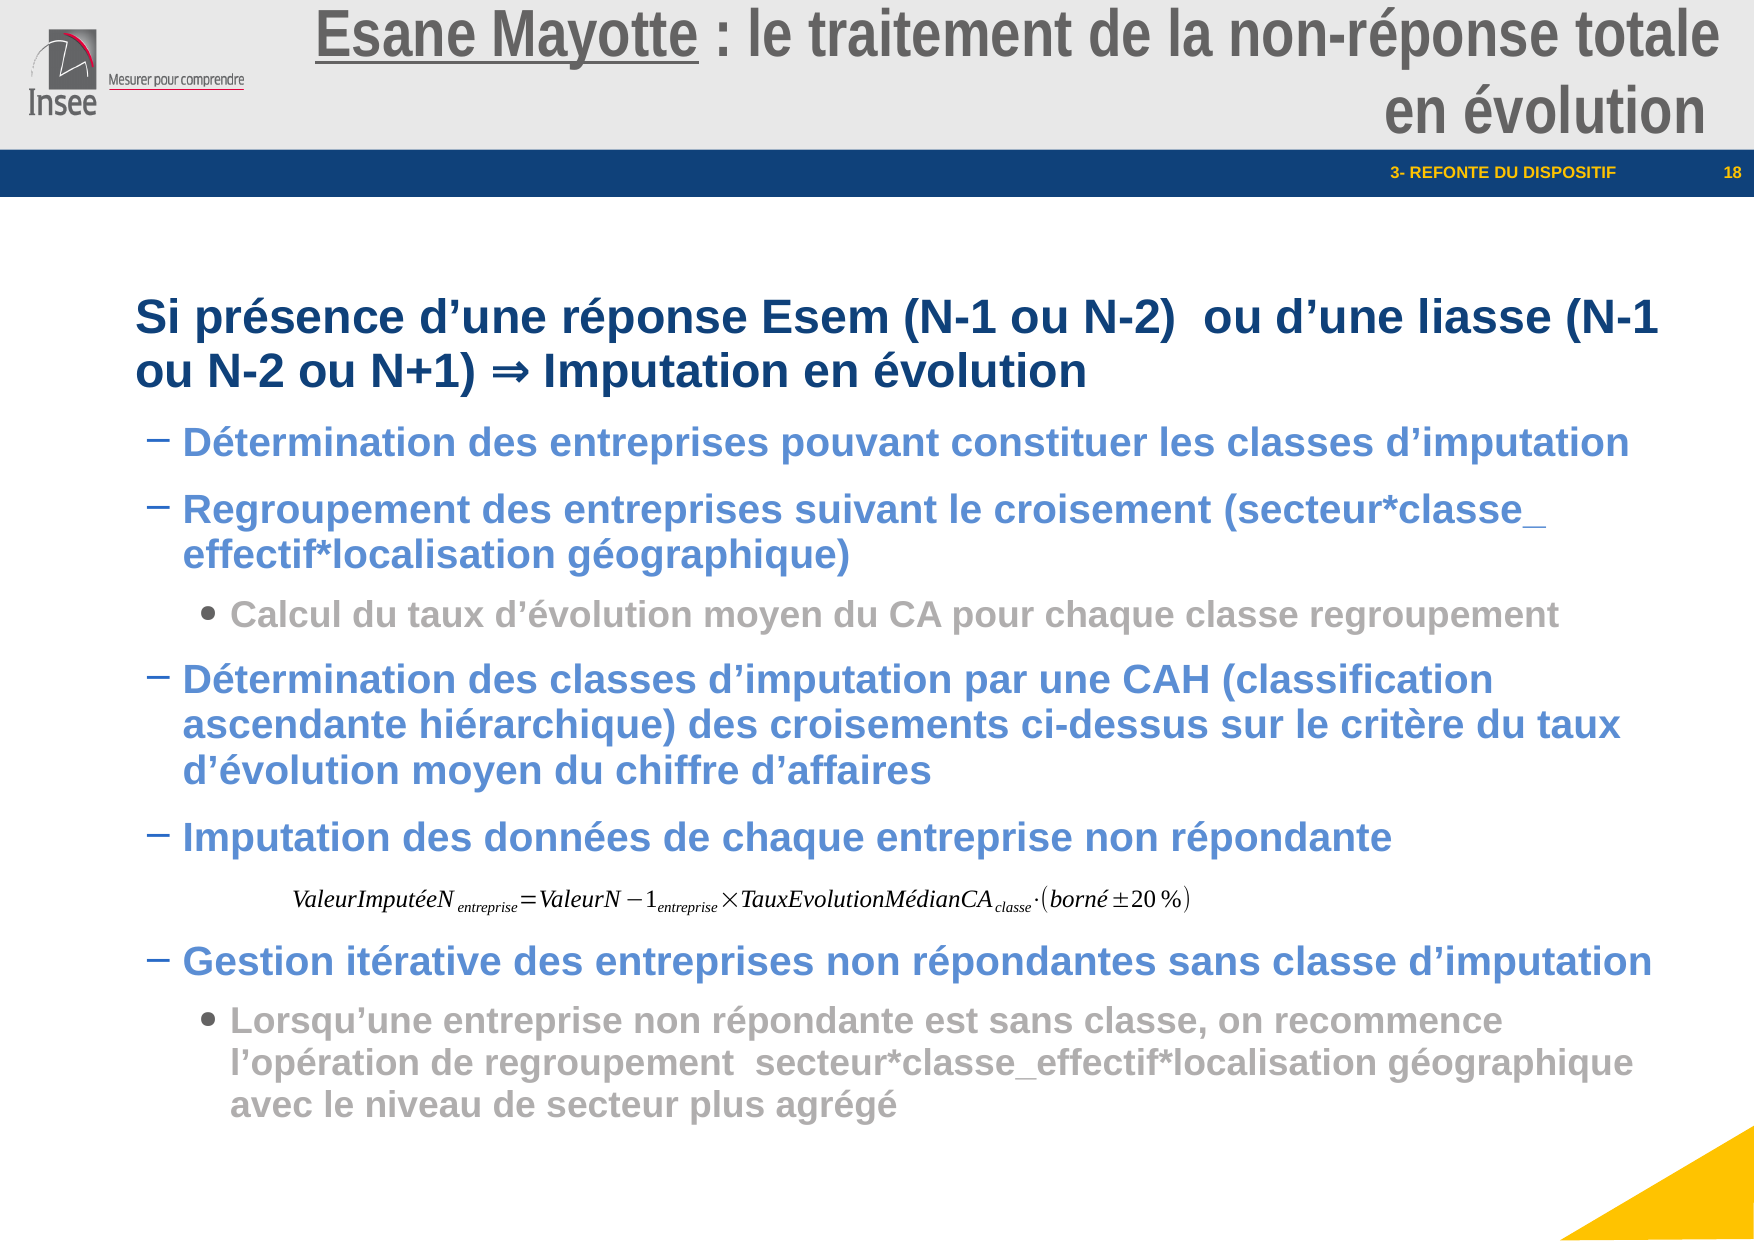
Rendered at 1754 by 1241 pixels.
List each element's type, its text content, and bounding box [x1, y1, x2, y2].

title Esane Mayotte : le traitement de la non-réponse totale en évolution [281, 0, 1723, 142]
chart [285, 884, 1198, 917]
picture [25, 0, 244, 119]
list Si présence d’une réponse Esem (N-1 ou N-2) ou d’une liasse (N-1 ou N-2 ou N+1) ⇒ Imputation en évolution Détermination des entreprises pouvant constituer les classes d’imputation Regroupement des entreprises suivant le croisement (secteur*classe_ effectif*localisation géographique) Calcul du taux d’évolution moyen du CA pour chaque classe regroupement Détermination des classes d’imputation par une CAH (classification ascendante hiérarchique) des croisements ci-dessus sur le critère du taux d’évolution moyen du chiffre d’affaires Imputation des données de chaque entreprise non répondante Gestion itérative des entreprises non répondantes sans classe d’imputation Lorsqu’une entreprise non répondante est sans classe, on recommence l’opération de regroupement secteur*classe_effectif*localisation géographique avec le niveau de secteur plus agrégé [87, 290, 1667, 1148]
